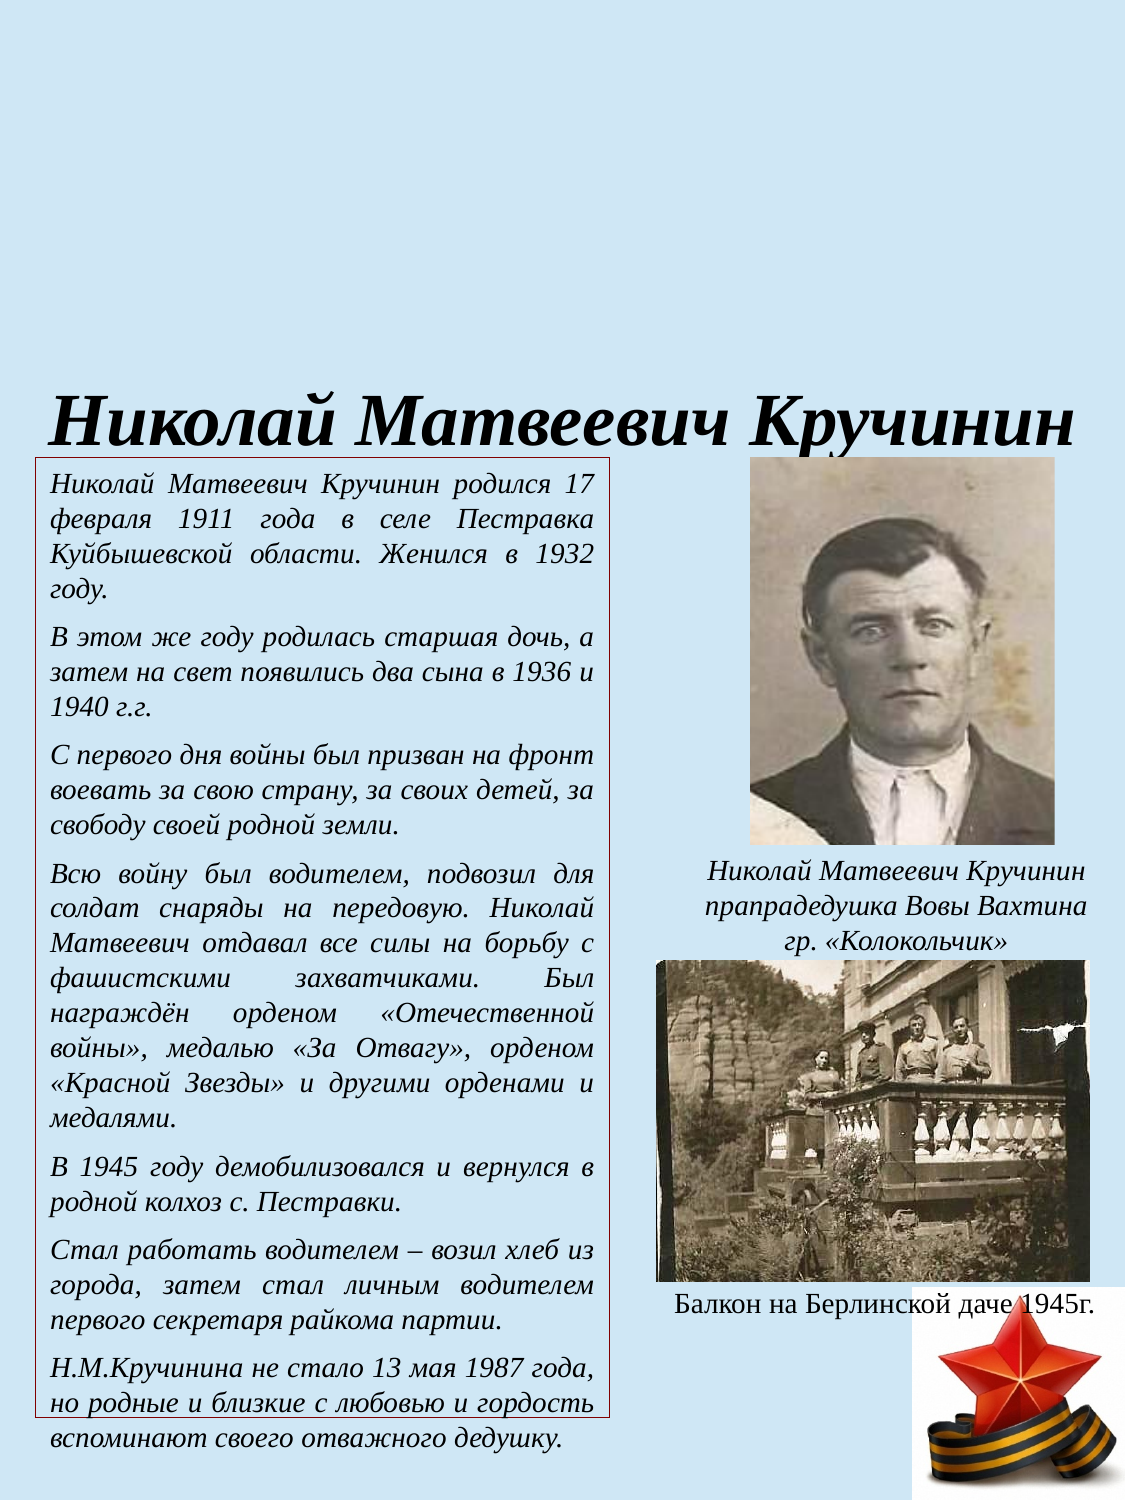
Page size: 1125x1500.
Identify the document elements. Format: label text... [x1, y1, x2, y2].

text_box Балкон на Берлинской даче 1945г. [609, 1277, 1125, 1328]
picture [750, 457, 1055, 843]
list Николай Матвеевич Кручинин родился 17 февраля 1911 года в селе Пестравка Куйбышевской области. Женился в 1932 году. В этом же году родилась старшая дочь, а затем на свет появились два сына в 1936 и 1940 г.г. С первого дня войны был призван на фронт воевать за свою страну, за своих детей, за свободу своей родной земли. Всю войну был водителем, подвозил для солдат снаряды на передовую. Николай Матвеевич отдавал все силы на борьбу с фашистскими захватчиками. Был награждён орденом «Отечественной войны», медалью «За Отвагу», орденом «Красной Звезды» и другими орденами и медалями. В 1945 году демобилизовался и вернулся в родной колхоз с. Пестравки. Стал работать водителем – возил хлеб из города, затем стал личным водителем первого секретаря райкома партии. Н.М.Кручинина не стало 13 мая 1987 года, но родные и близкие с любовью и гордость вспоминают своего отважного дедушку. [35, 457, 610, 1418]
title Николай Матвеевич Кручинин [0, 363, 1125, 458]
text_box Николай Матвеевич Кручинин прапрадедушка Вовы Вахтина гр. «Колокольчик» [667, 843, 1125, 964]
picture [912, 1328, 1125, 1500]
picture [656, 960, 1090, 1277]
